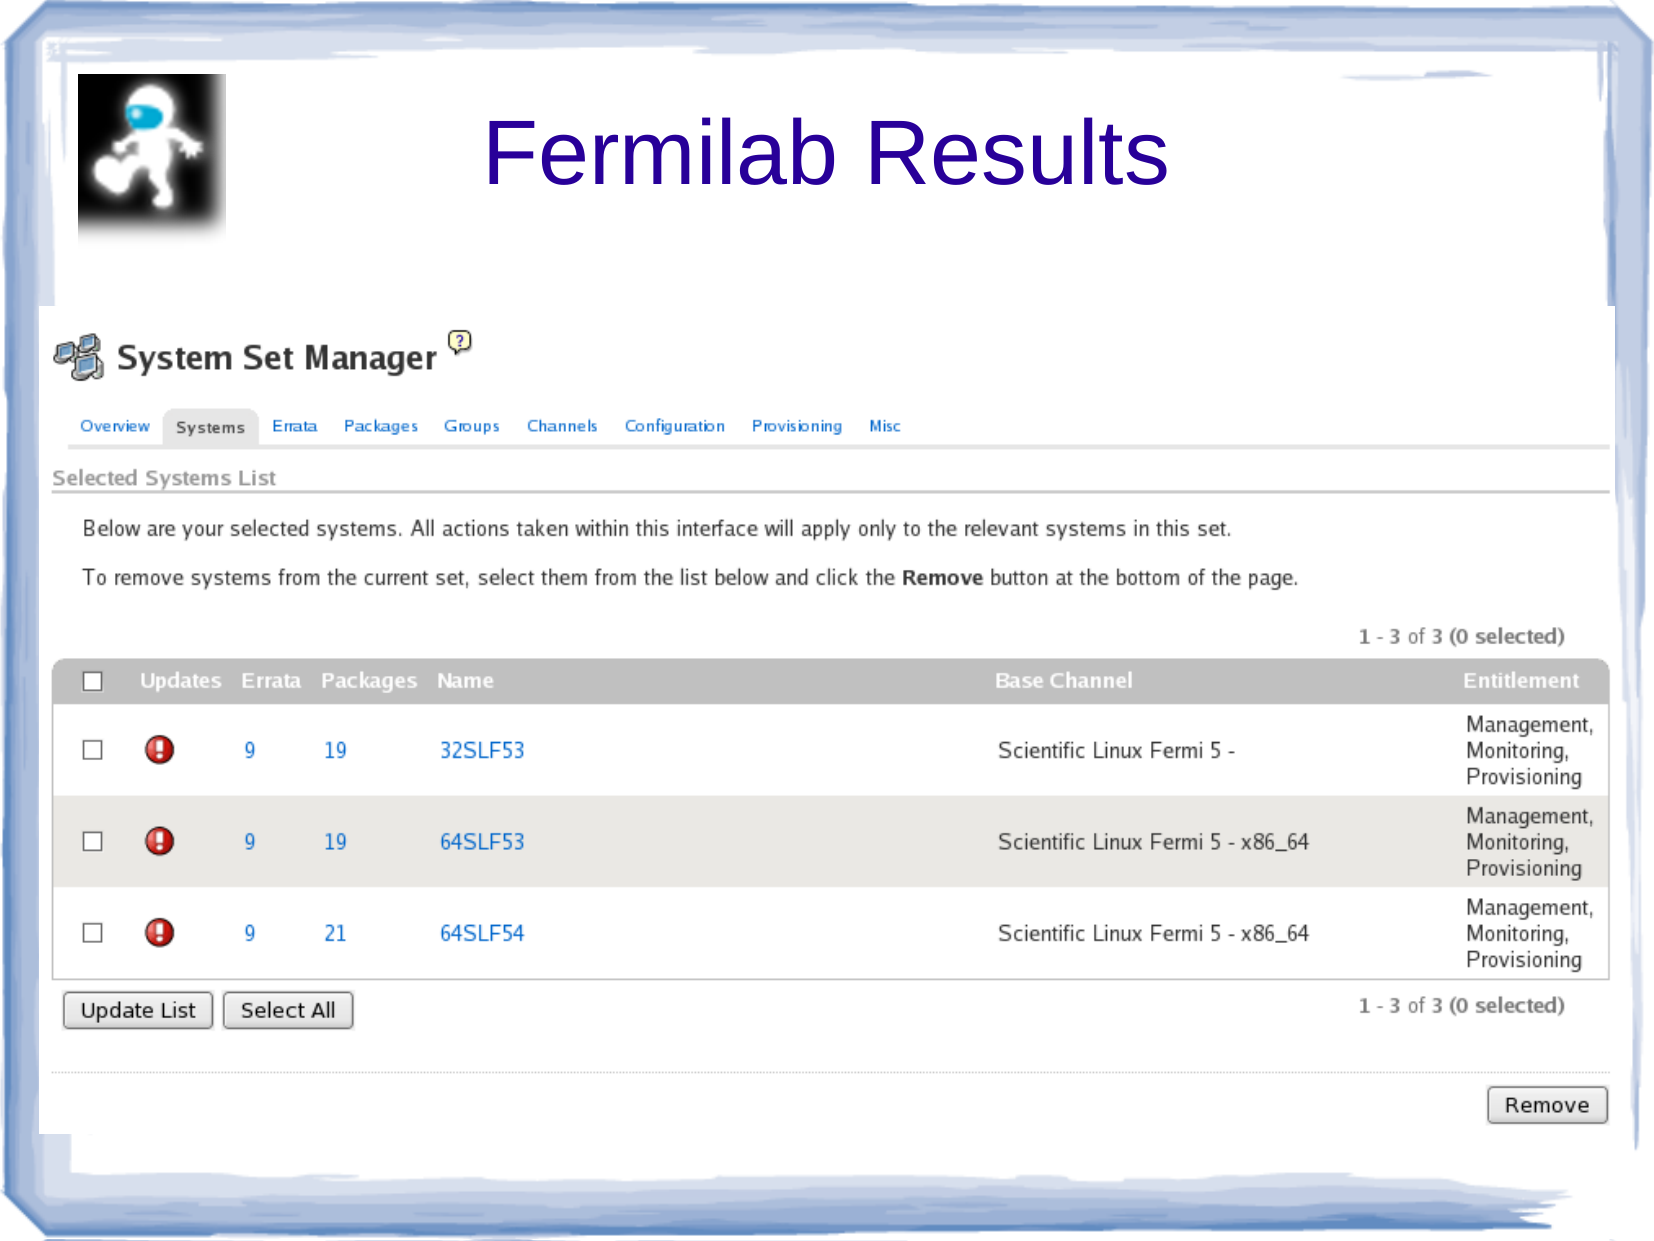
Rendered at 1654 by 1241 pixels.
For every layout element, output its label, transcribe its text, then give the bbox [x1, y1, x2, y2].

picture [0, 0, 1654, 1241]
title Fermilab Results [82, 49, 1571, 257]
